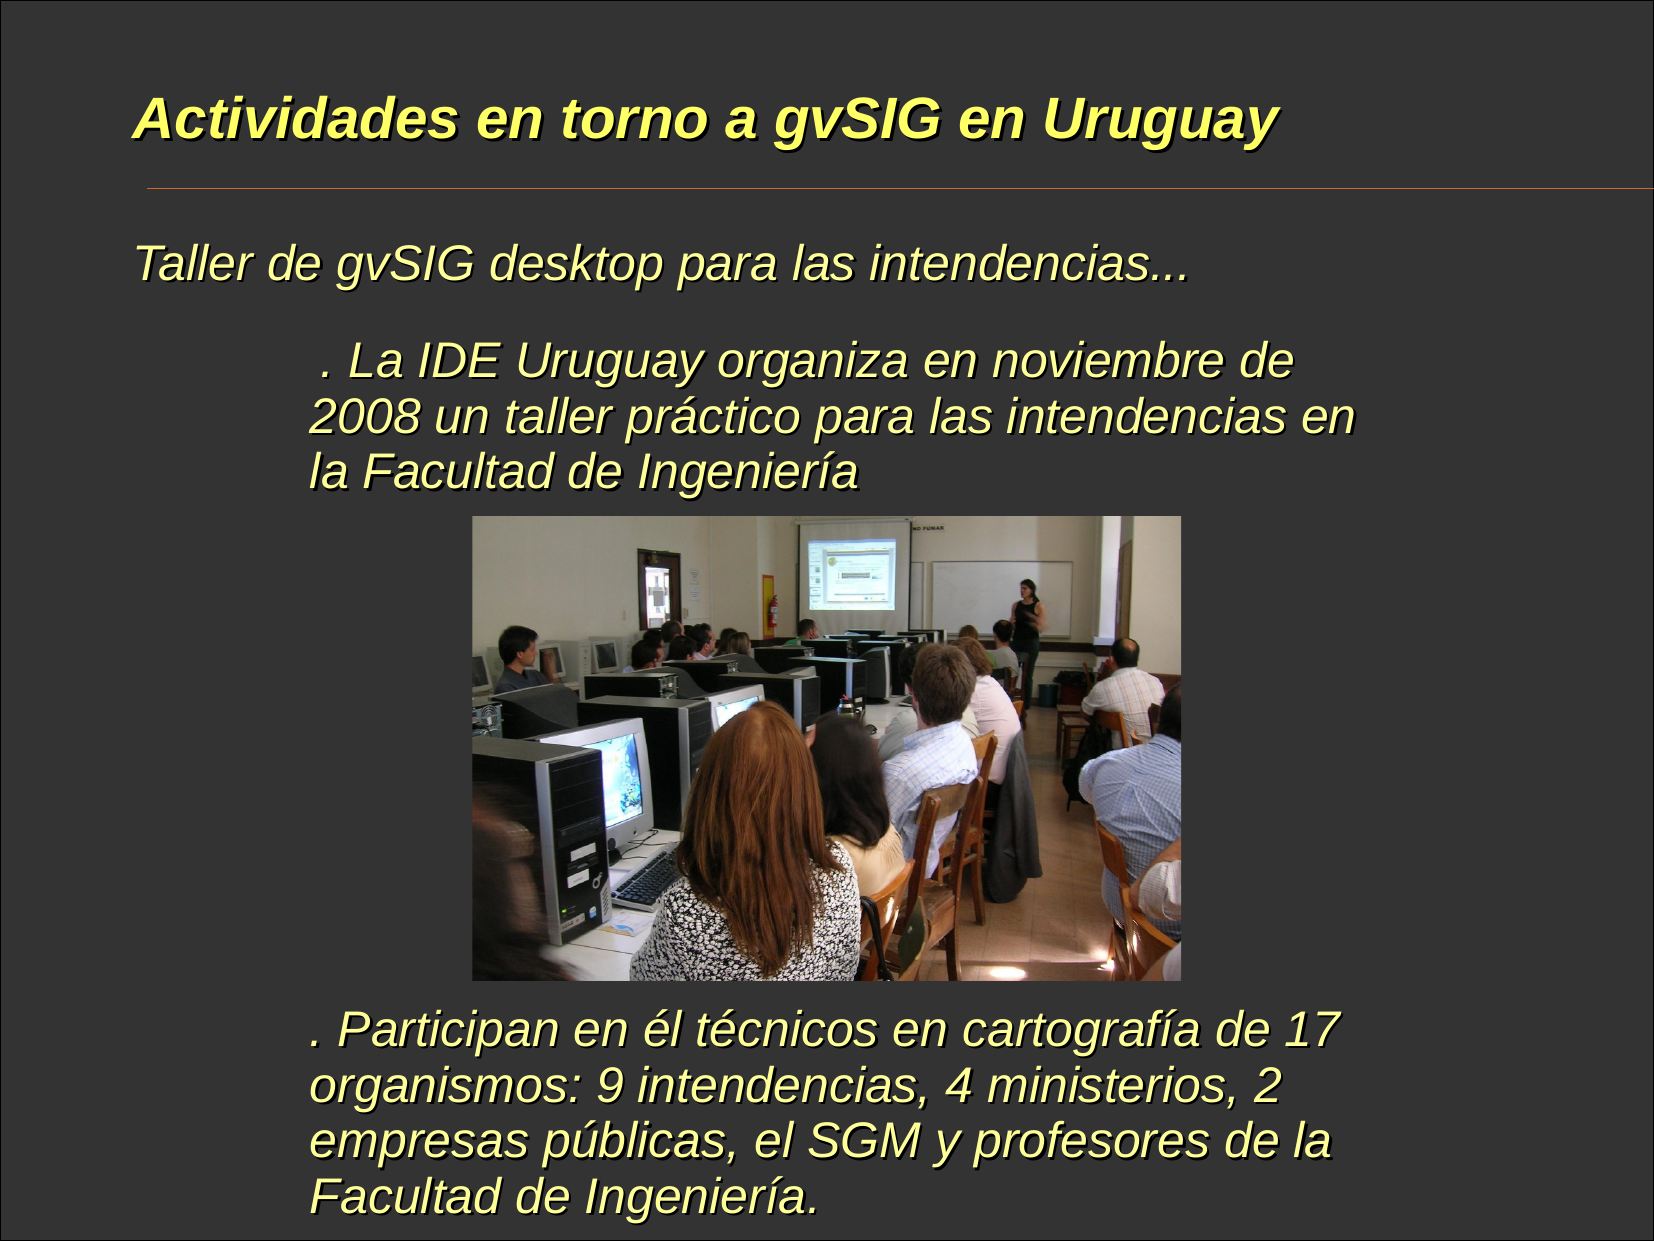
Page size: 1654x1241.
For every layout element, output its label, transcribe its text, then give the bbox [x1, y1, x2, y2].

text_box Taller de gvSIG desktop para las intendencias... [118, 228, 1477, 299]
text_box Actividades en torno a gvSIG en Uruguay [118, 78, 1536, 169]
text_box [0, 0, 1654, 1241]
picture [472, 516, 1182, 981]
text_box . La IDE Uruguay organiza en noviembre de 2008 un taller práctico para las intendencias en la Facultad de Ingeniería . Participan en él técnicos en cartografía de 17 organismos: 9 intendencias, 4 ministerios, 2 empresas públicas, el SGM y profesores de la Facultad de Ingeniería. [295, 324, 1418, 1232]
